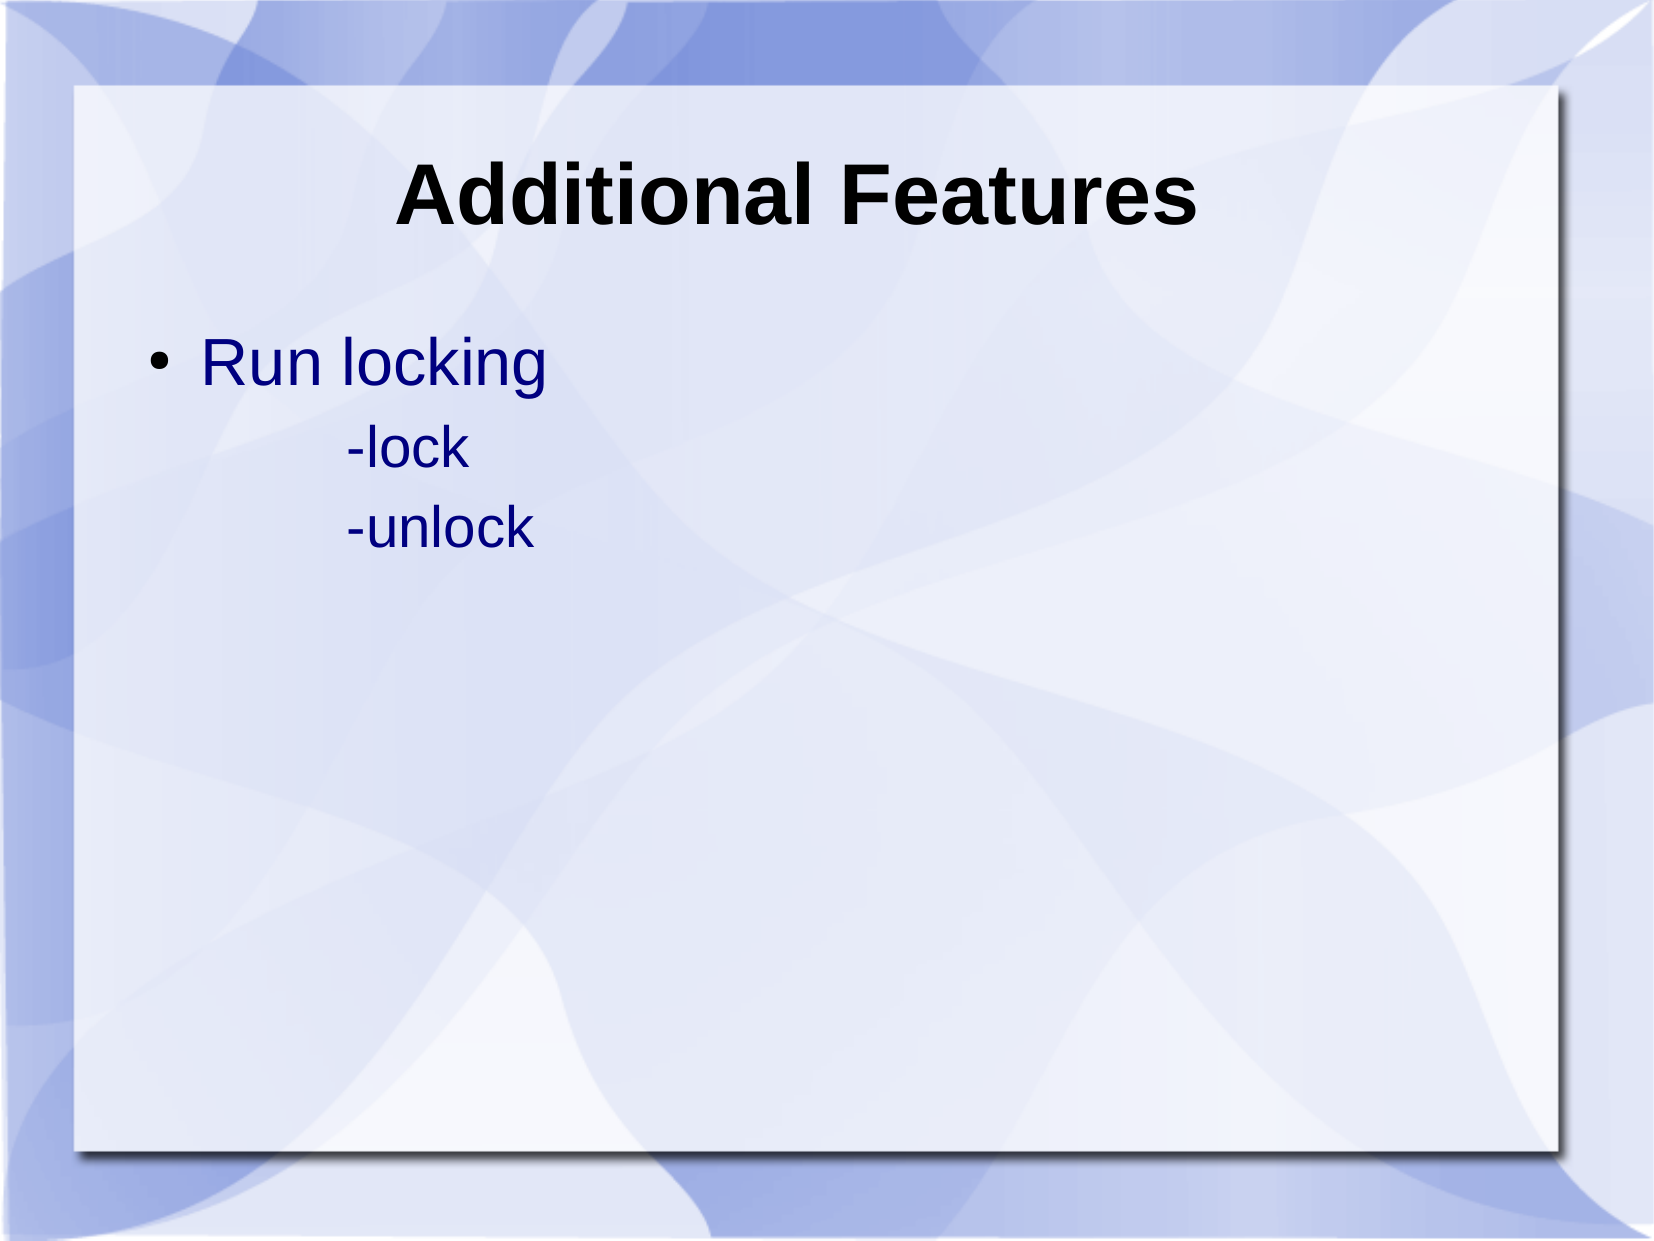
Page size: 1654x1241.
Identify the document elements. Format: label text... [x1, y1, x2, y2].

picture [0, 0, 1654, 1241]
list Run locking -lock -unlock [129, 324, 1489, 1030]
title Additional Features [82, 98, 1536, 291]
